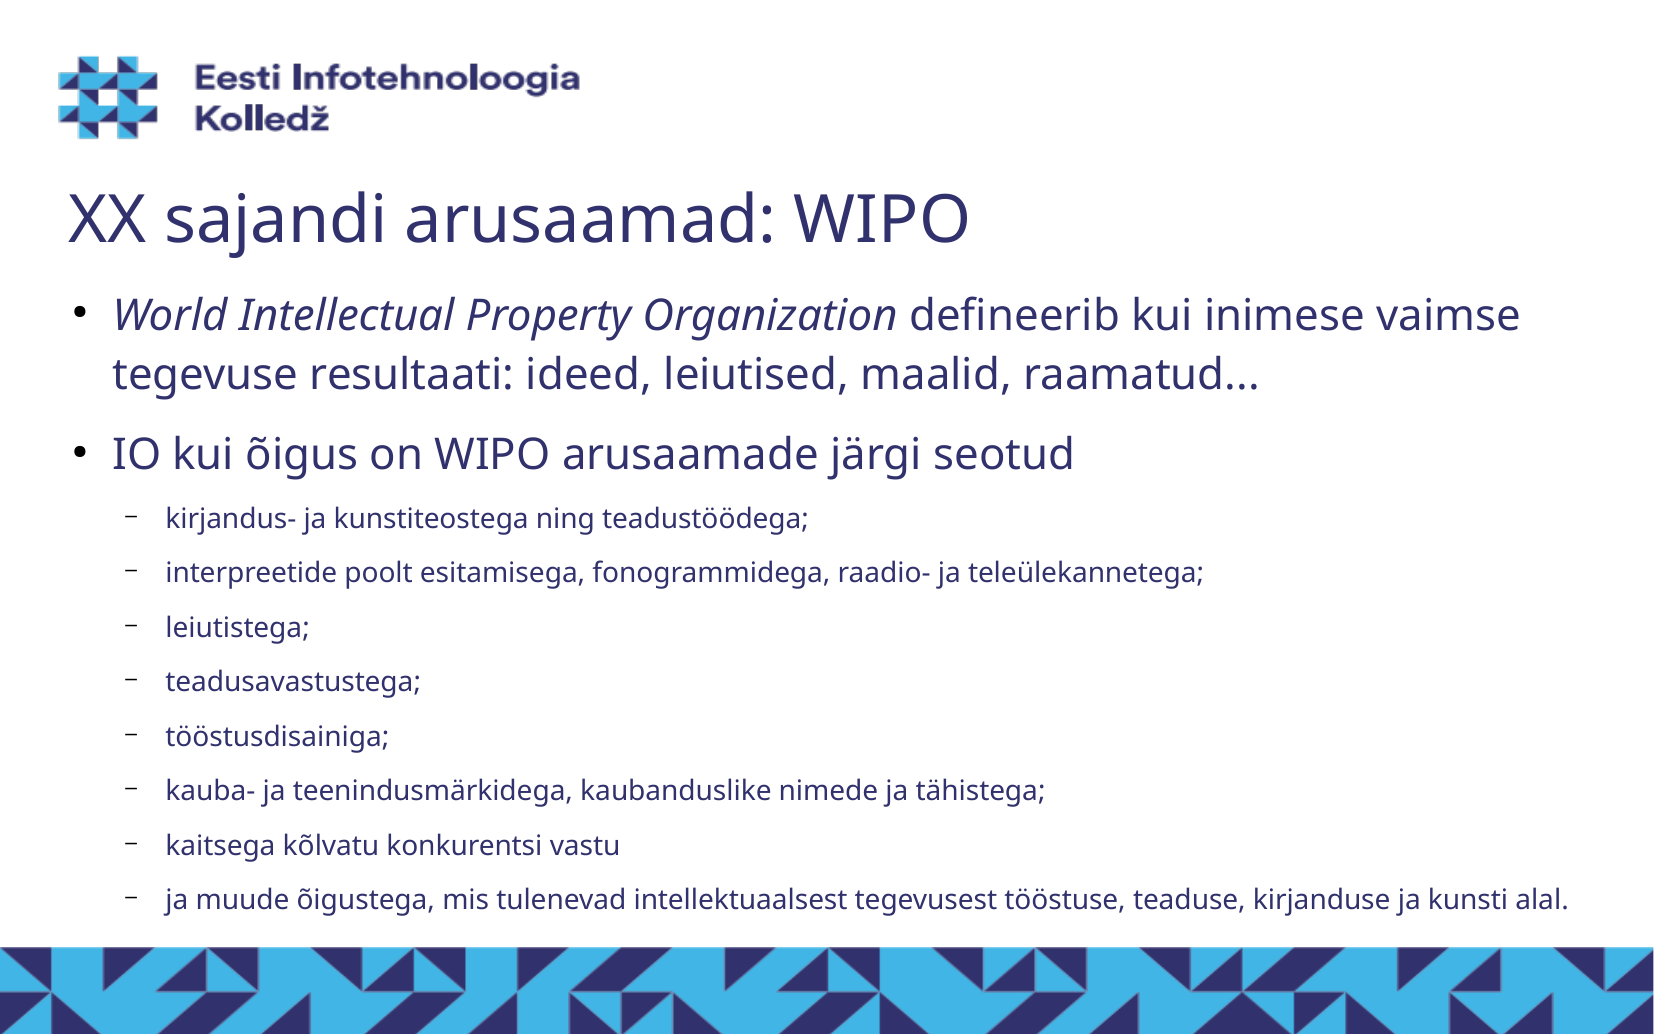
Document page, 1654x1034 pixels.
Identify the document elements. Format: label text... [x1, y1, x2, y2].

title XX sajandi arusaamad: WIPO [68, 147, 1536, 283]
list World Intellectual Property Organization defineerib kui inimese vaimse tegevuse resultaati: ideed, leiutised, maalid, raamatud... IO kui õigus on WIPO arusaamade järgi seotud kirjandus- ja kunstiteostega ning teadustöödega; interpreetide poolt esitamisega, fonogrammidega, raadio- ja teleülekannetega; leiutistega; teadusavastustega; tööstusdisainiga; kauba- ja teenindusmärkidega, kaubanduslike nimede ja tähistega; kaitsega kõlvatu konkurentsi vastu ja muude õigustega, mis tulenevad intellektuaalsest tegevusest tööstuse, teaduse, kirjanduse ja kunsti alal. [59, 283, 1595, 936]
